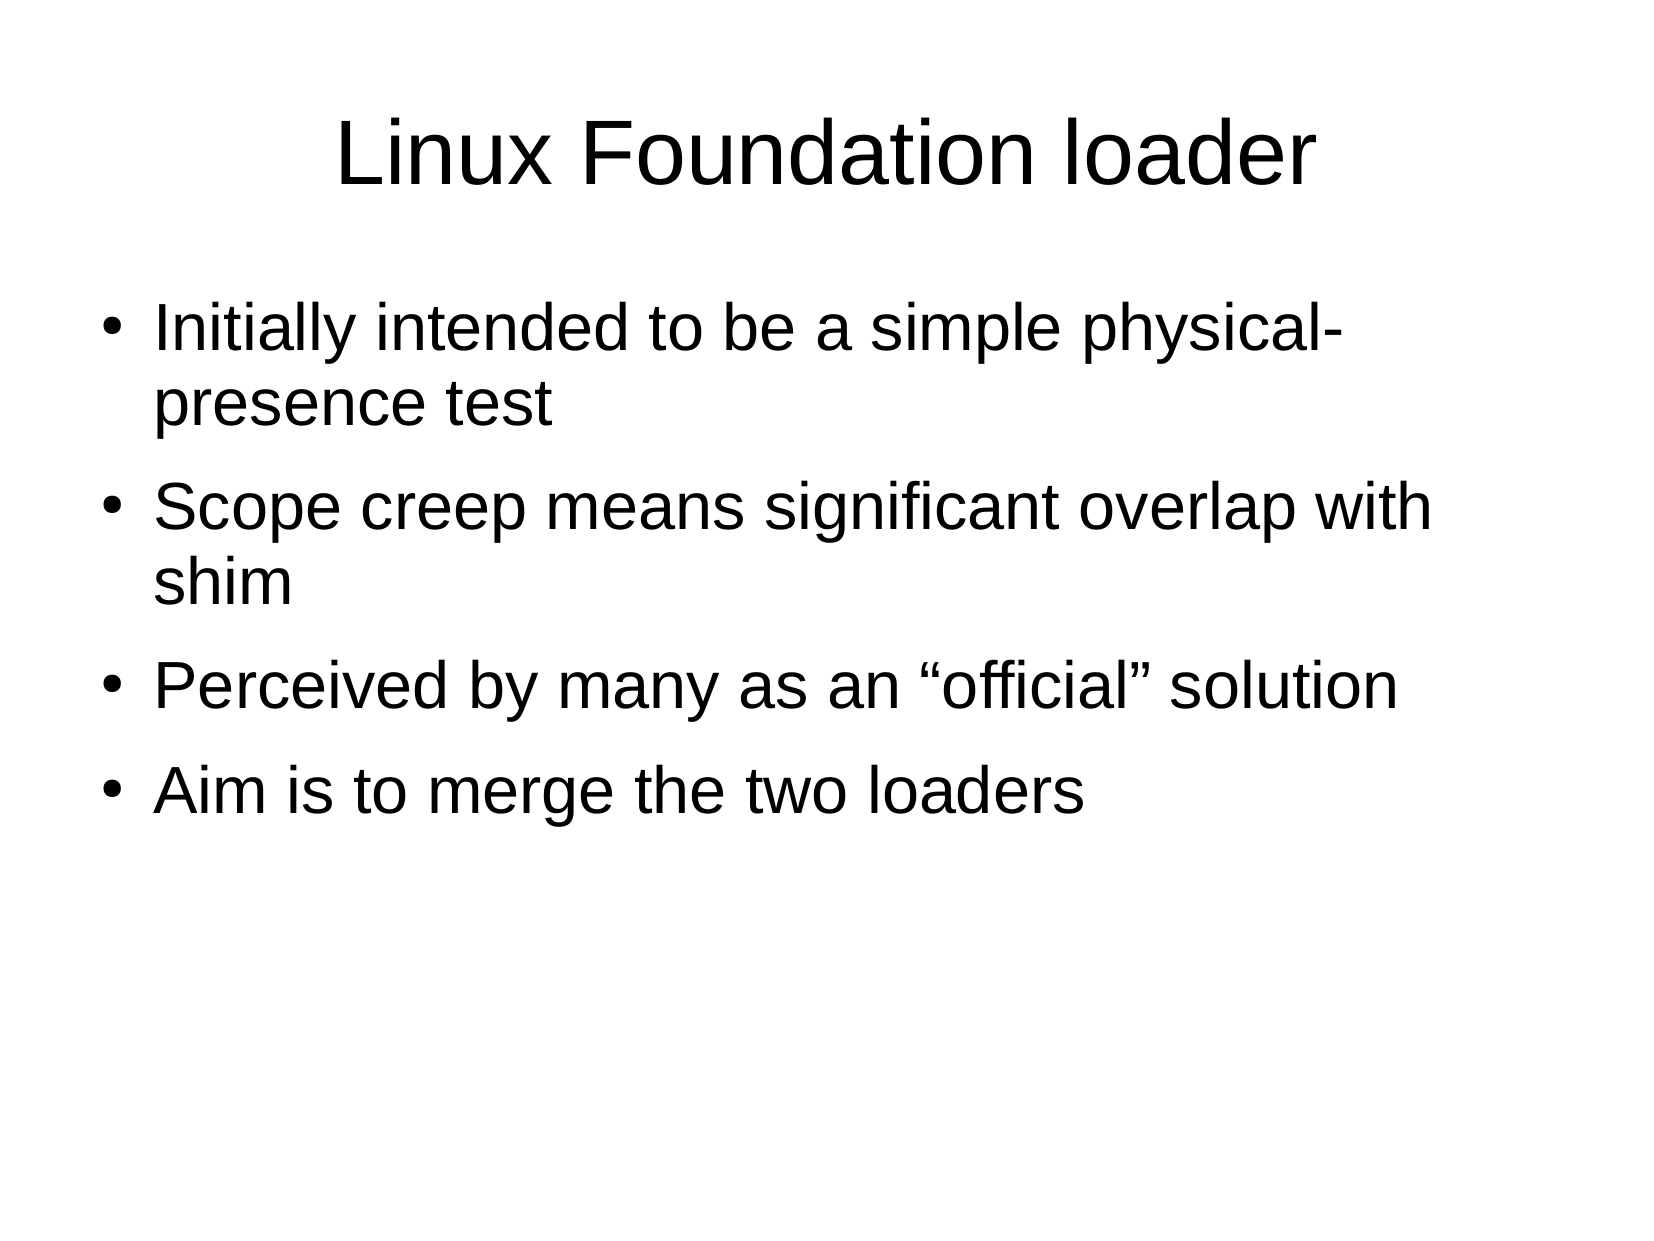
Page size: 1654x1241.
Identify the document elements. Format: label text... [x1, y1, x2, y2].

title Linux Foundation loader [82, 49, 1571, 257]
list Initially intended to be a simple physical-presence test Scope creep means significant overlap with shim Perceived by many as an “official” solution Aim is to merge the two loaders [82, 290, 1538, 1010]
